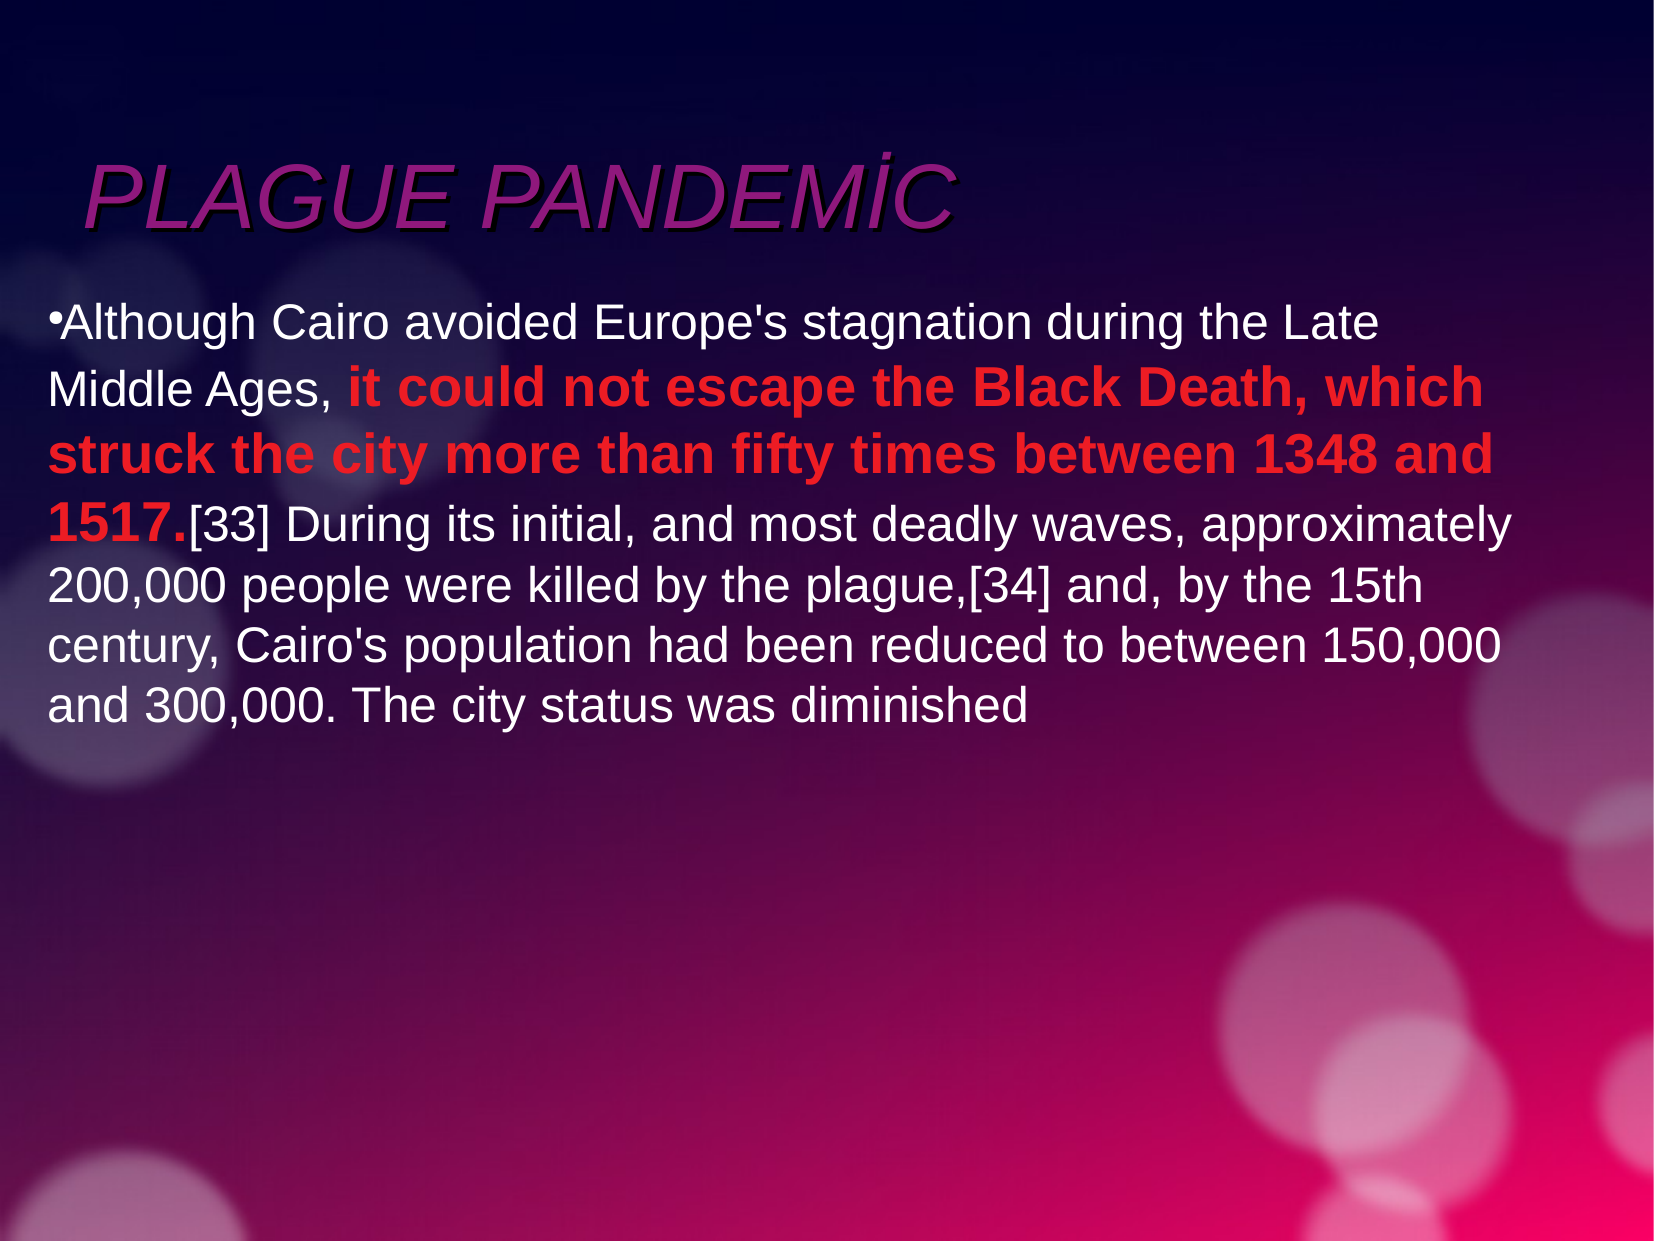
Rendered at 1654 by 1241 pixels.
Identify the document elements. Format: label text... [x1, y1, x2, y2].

title PLAGUE PANDEMİC [82, 88, 1571, 296]
list Although Cairo avoided Europe's stagnation during the Late Middle Ages, it could not escape the Black Death, which struck the city more than fifty times between 1348 and 1517.[33] During its initial, and most deadly waves, approximately 200,000 people were killed by the plague,[34] and, by the 15th century, Cairo's population had been reduced to between 150,000 and 300,000. The city status was diminished [47, 289, 1536, 733]
